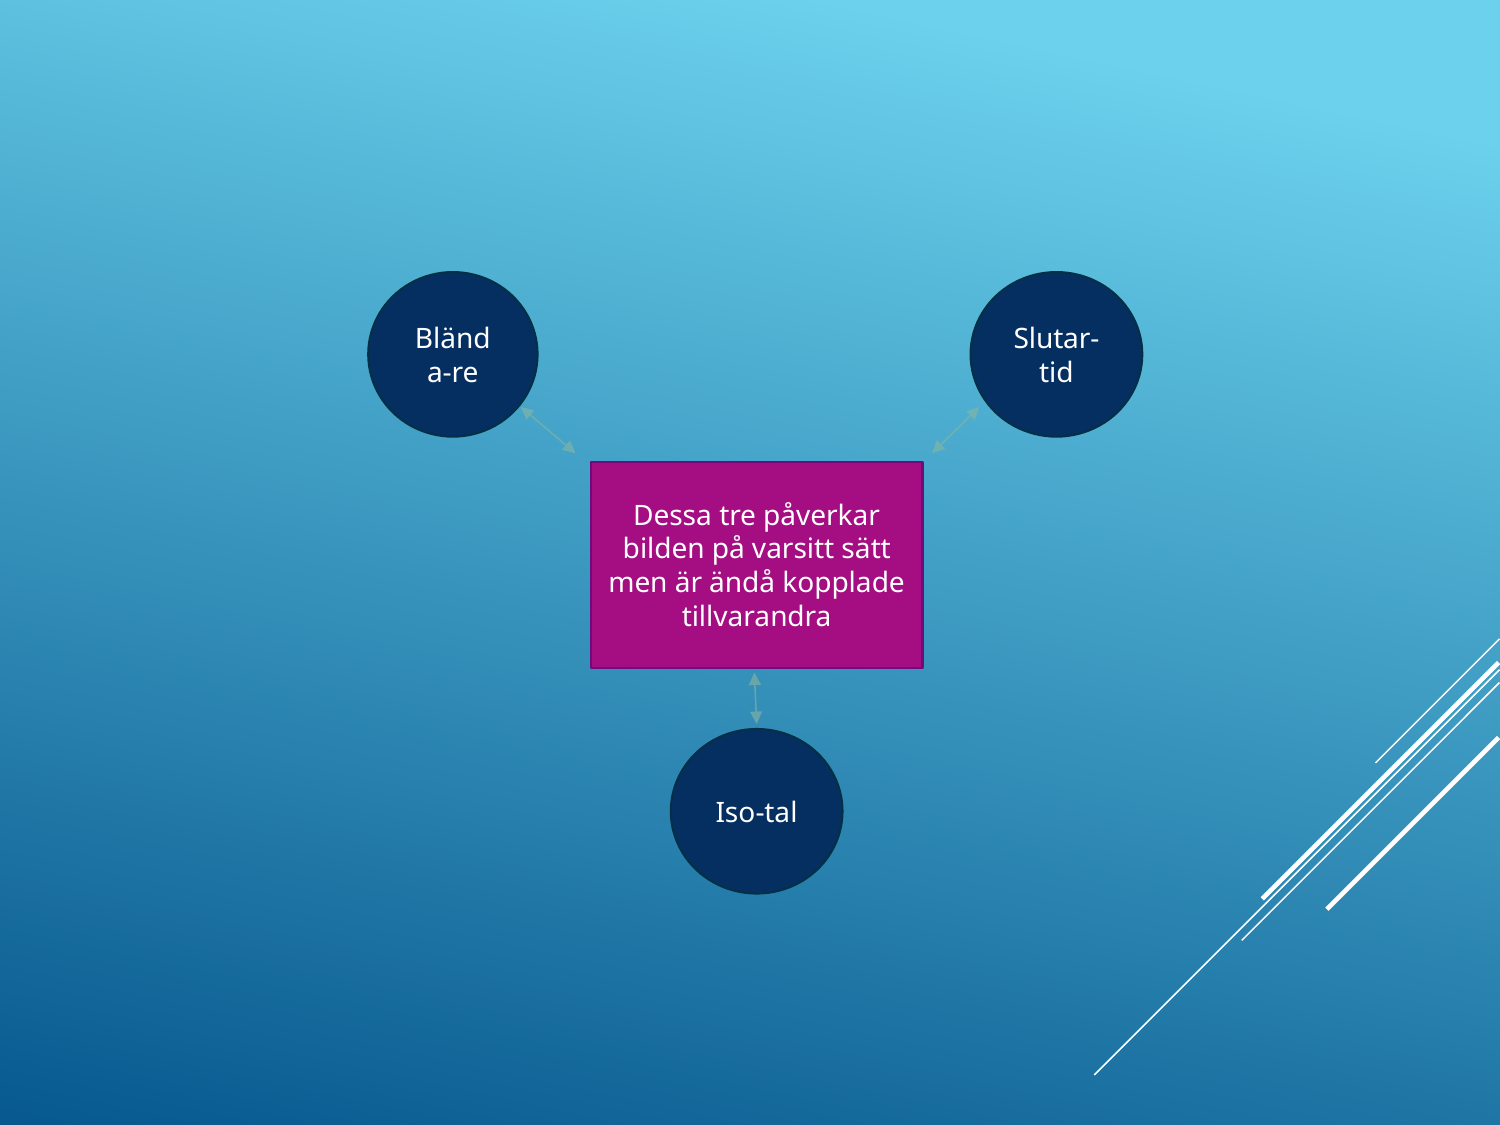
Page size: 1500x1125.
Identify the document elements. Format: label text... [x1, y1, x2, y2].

text_box Iso-tal [670, 728, 843, 894]
text_box Blända-re [368, 272, 538, 437]
text_box Dessa tre påverkar bilden på varsitt sätt men är ändå kopplade tillvarandra [591, 462, 923, 668]
text_box Slutar-tid [970, 272, 1143, 437]
